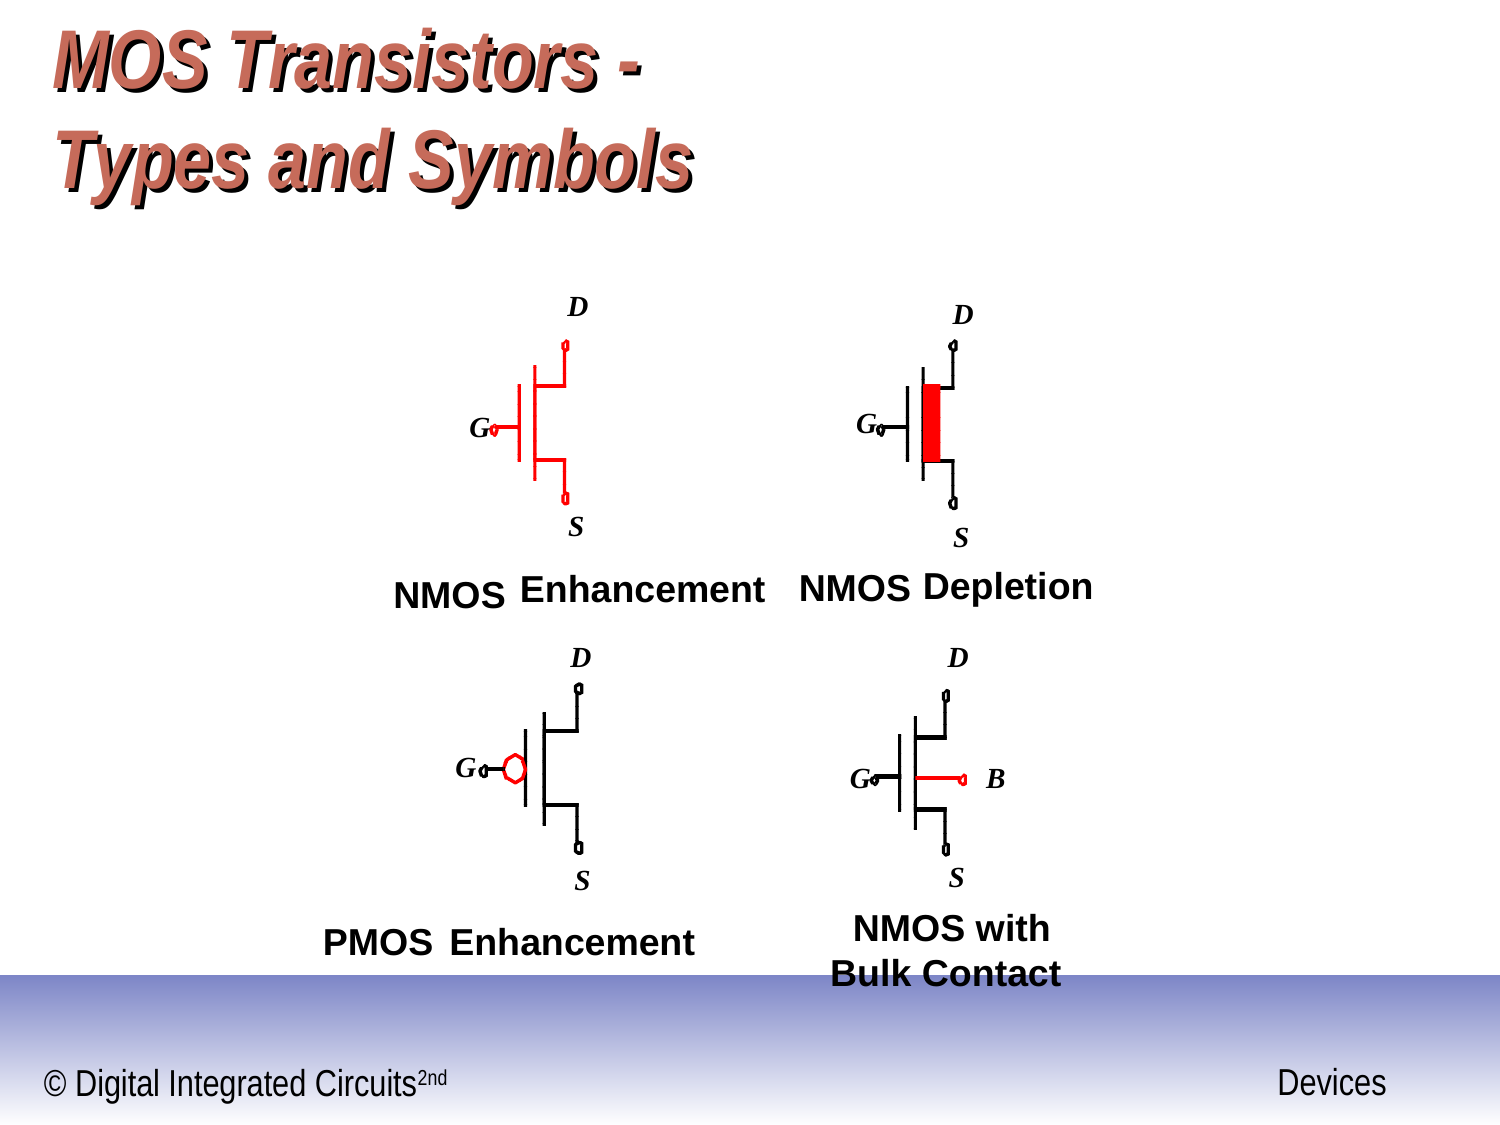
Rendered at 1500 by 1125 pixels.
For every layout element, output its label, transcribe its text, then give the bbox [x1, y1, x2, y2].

text_box [478, 729, 528, 807]
text_box B [993, 779, 1000, 786]
text_box G [849, 759, 872, 795]
text_box Depletion [922, 561, 1095, 607]
text_box S [953, 517, 970, 553]
text_box D [574, 299, 583, 314]
text_box D [952, 295, 974, 331]
text_box G [469, 408, 491, 444]
text_box NMOS [798, 563, 912, 609]
text_box S [568, 506, 585, 543]
text_box [533, 339, 570, 506]
text_box [872, 734, 902, 812]
text_box S [574, 861, 591, 897]
text_box NMOS [393, 571, 506, 617]
text_box [921, 339, 958, 511]
text_box D [959, 307, 968, 322]
text_box G [455, 748, 477, 784]
text_box D [570, 638, 592, 674]
text_box D [577, 650, 586, 665]
text_box D [954, 650, 963, 665]
text_box Enhancement [519, 565, 766, 611]
text_box D [947, 638, 969, 674]
text_box D [567, 287, 589, 323]
text_box [913, 688, 967, 857]
text_box B [986, 759, 1006, 795]
text_box [878, 386, 910, 462]
text_box [542, 682, 584, 855]
text_box Enhancement [449, 917, 696, 963]
text_box PMOS [322, 917, 434, 963]
text_box S [948, 858, 965, 894]
text_box G [856, 404, 878, 440]
text_box Bulk Contact [830, 948, 1062, 994]
text_box B [994, 770, 1000, 777]
text_box NMOS with [852, 903, 1052, 948]
text_box [491, 384, 521, 462]
title MOS Transistors - Types and Symbols [37, 0, 1463, 213]
